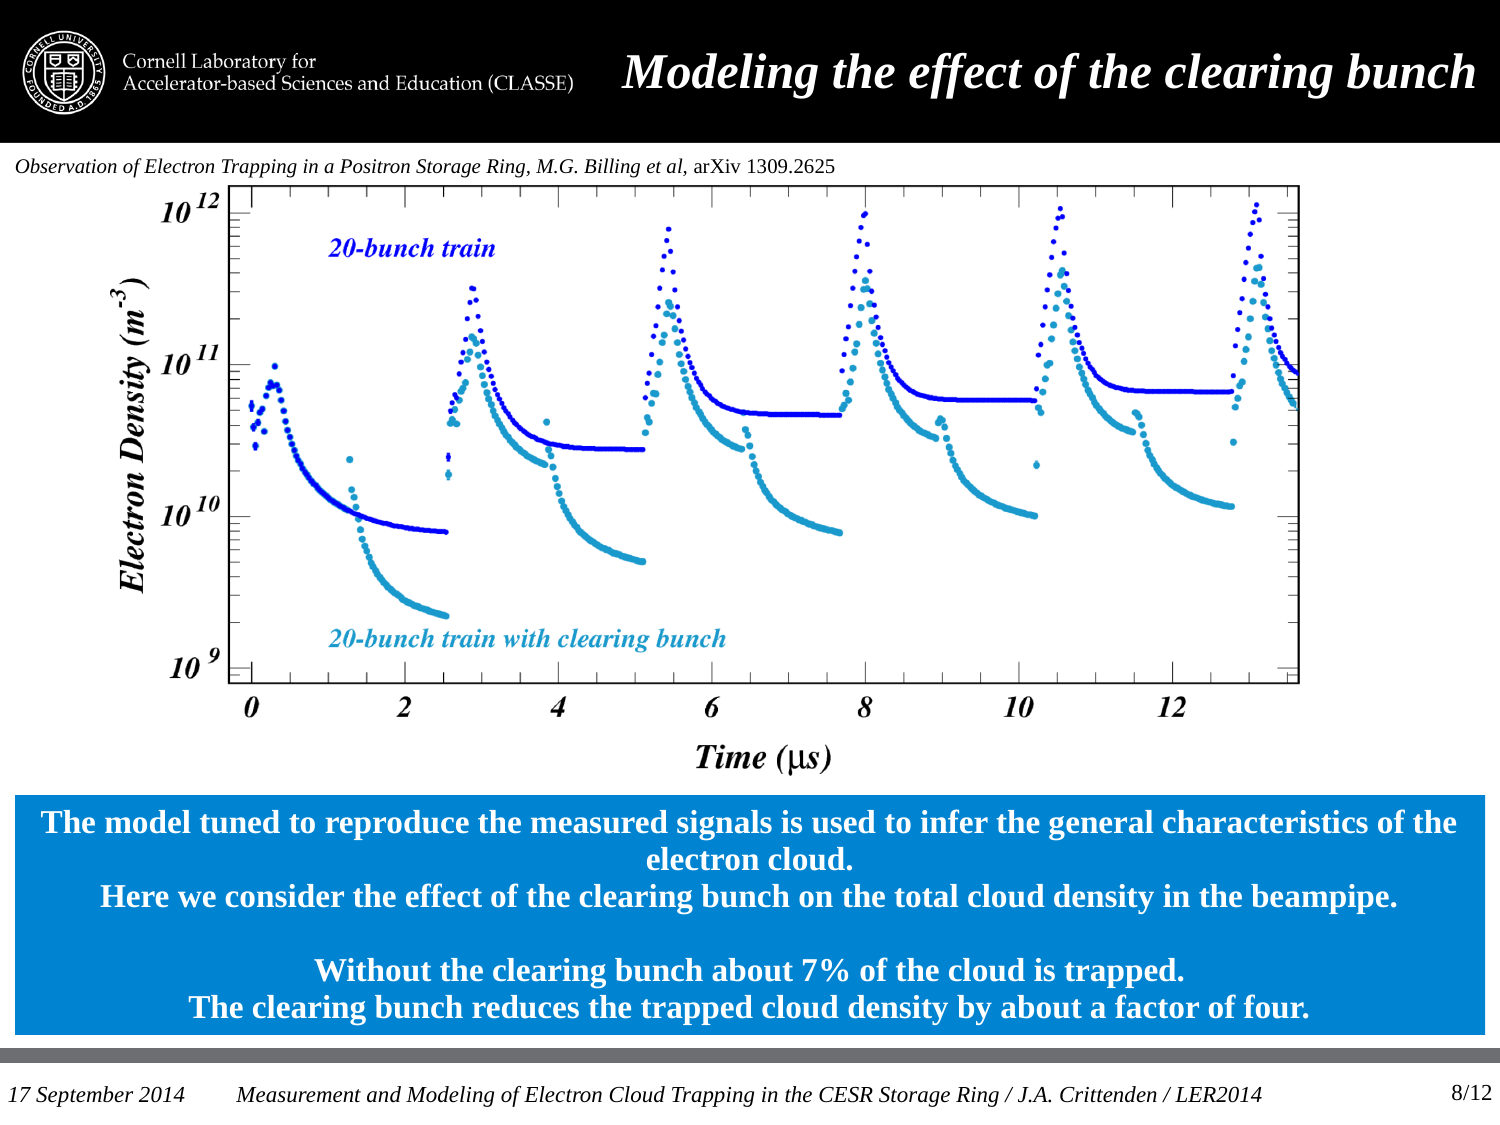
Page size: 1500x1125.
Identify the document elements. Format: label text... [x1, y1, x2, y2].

picture [105, 179, 1306, 777]
title Modeling the effect of the clearing bunch [600, 7, 1500, 136]
text_box The model tuned to reproduce the measured signals is used to infer the general characteristics of the electron cloud. Here we consider the effect of the clearing bunch on the total cloud density in the beampipe. Without the clearing bunch about 7% of the cloud is trapped. The clearing bunch reduces the trapped cloud density by about a factor of four. [15, 795, 1486, 1035]
picture [0, 0, 1500, 143]
text_box Observation of Electron Trapping in a Positron Storage Ring, M.G. Billing et al, arXiv 1309.2625 [0, 145, 901, 186]
